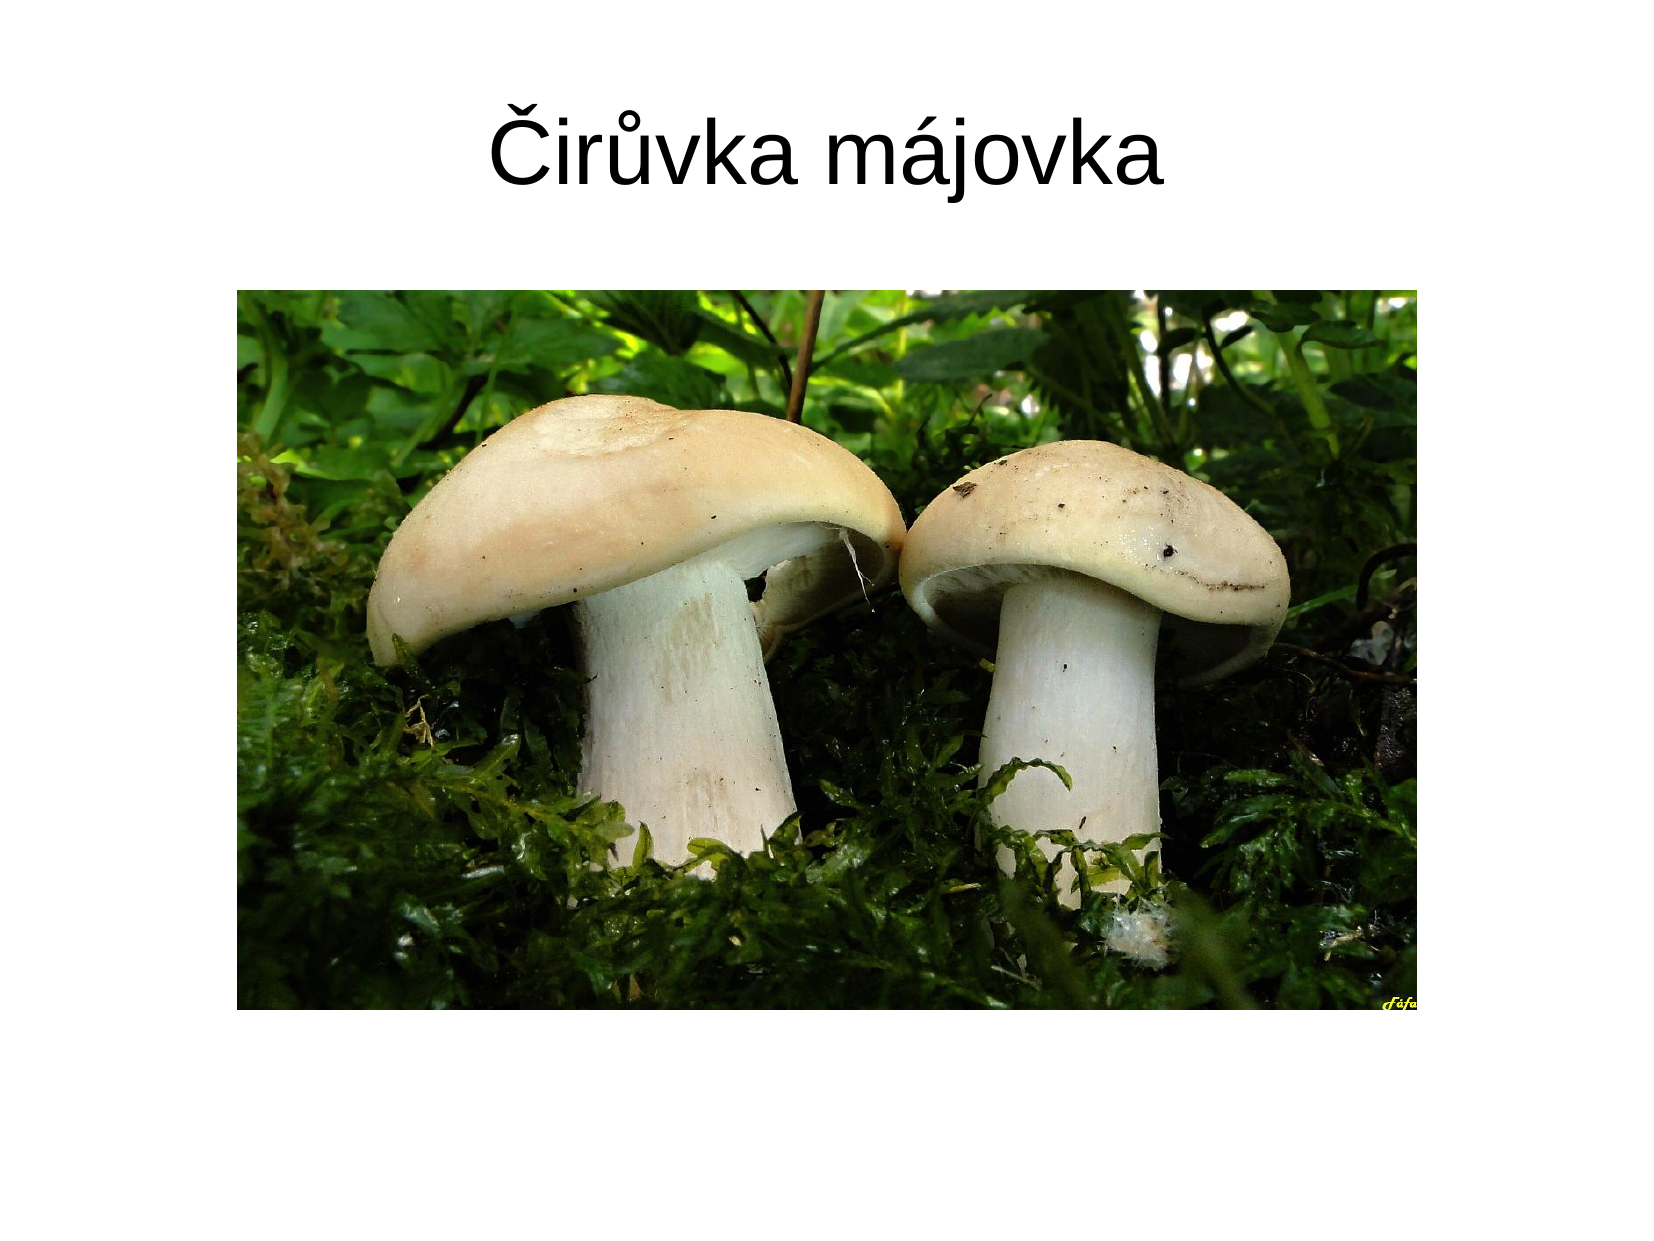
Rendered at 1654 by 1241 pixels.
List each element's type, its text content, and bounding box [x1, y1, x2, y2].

picture [237, 290, 1417, 1010]
title Čirůvka májovka [82, 49, 1571, 257]
